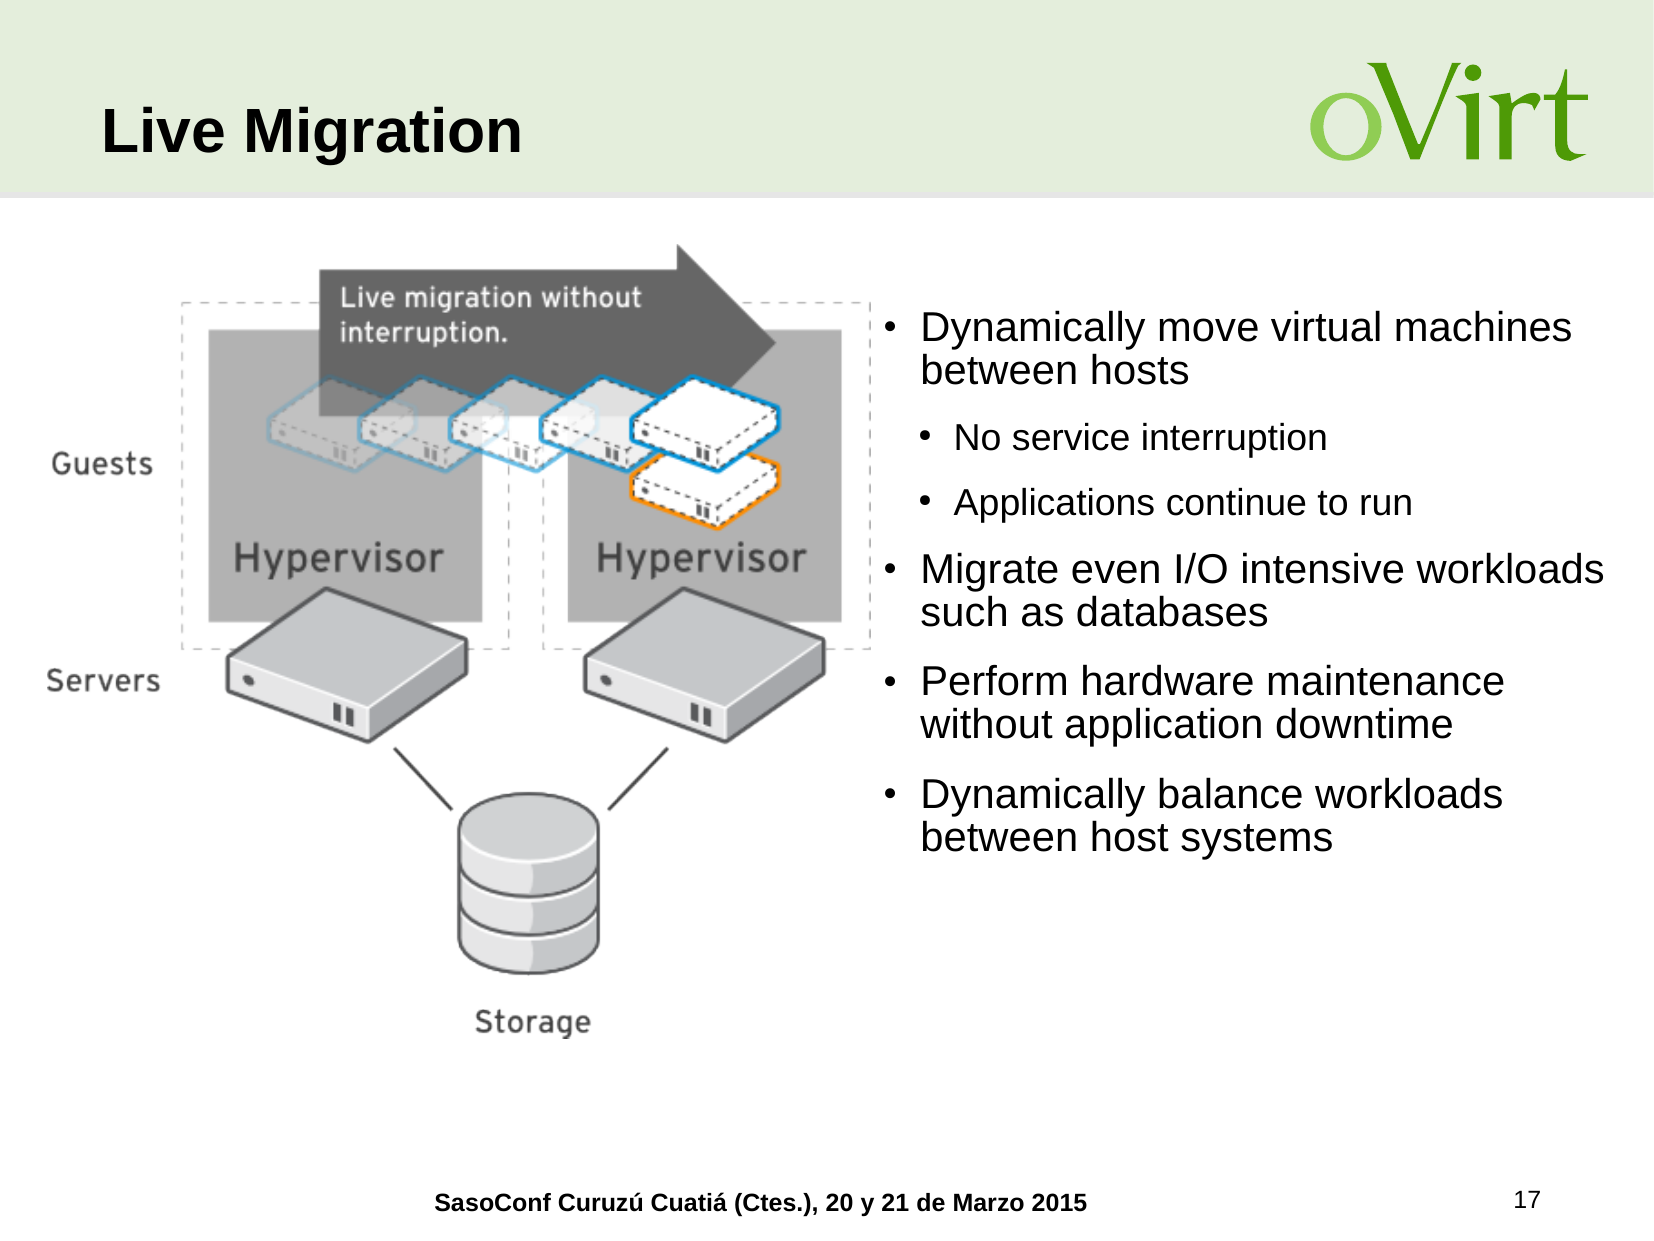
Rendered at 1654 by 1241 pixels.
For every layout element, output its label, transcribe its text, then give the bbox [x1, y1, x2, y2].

title Live Migration [86, 36, 1307, 225]
text_box Dynamically move virtual machines between hosts No service interruption Applications continue to run Migrate even I/O intensive workloads such as databases Perform hardware maintenance without application downtime Dynamically balance workloads between host systems [871, 298, 1625, 868]
picture [47, 244, 871, 1039]
